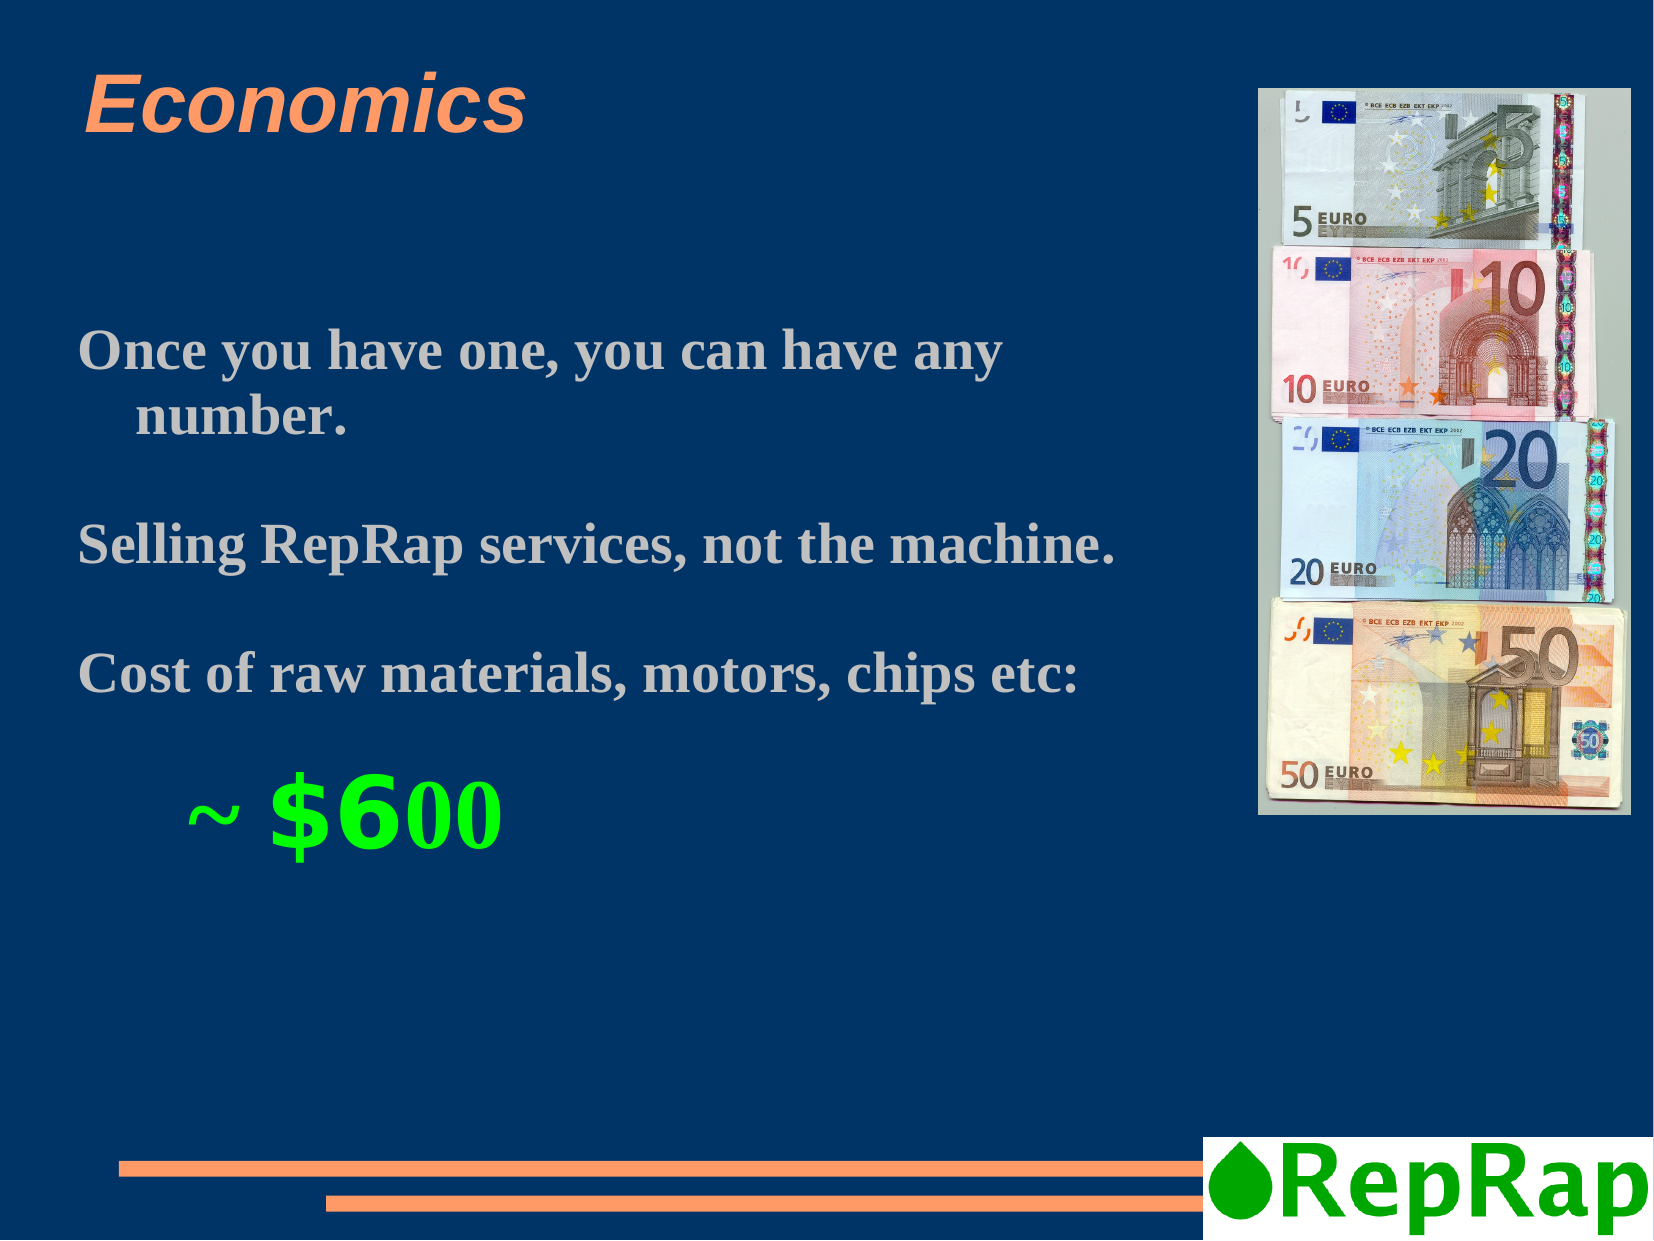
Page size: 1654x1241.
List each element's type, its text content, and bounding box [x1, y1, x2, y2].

picture [1258, 88, 1631, 815]
text_box Once you have one, you can have any number. Selling RepRap services, not the machine. Cost of raw materials, motors, chips etc: ~ $600 [63, 216, 1247, 1043]
title Economics [84, 0, 1497, 208]
picture [1203, 1137, 1654, 1241]
